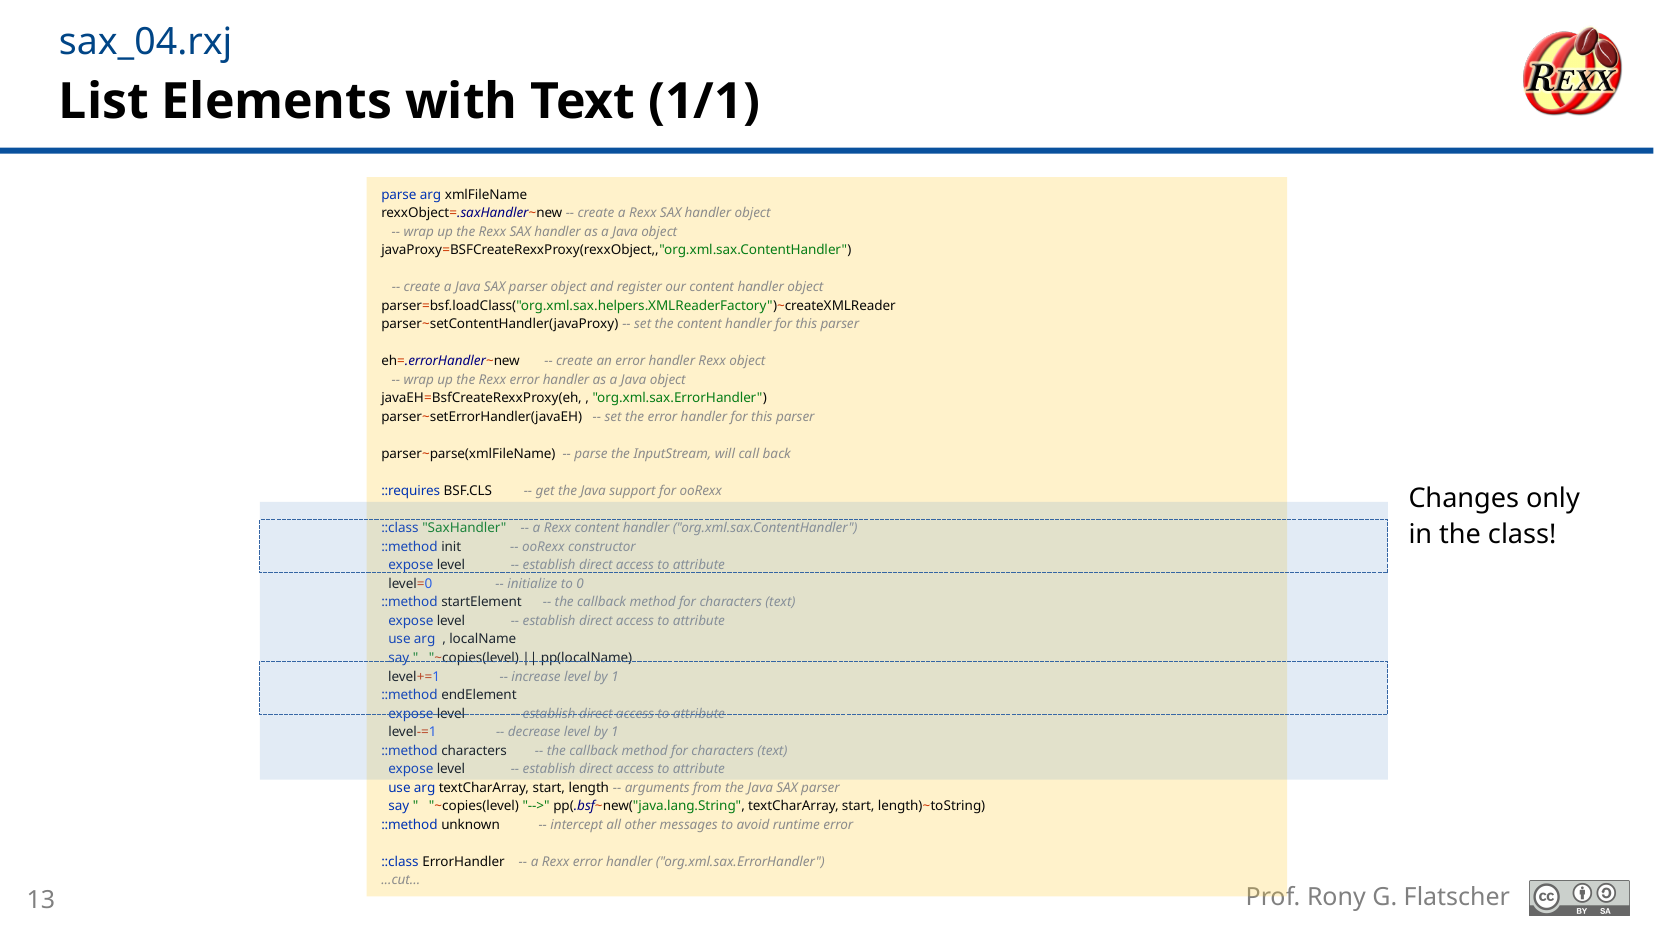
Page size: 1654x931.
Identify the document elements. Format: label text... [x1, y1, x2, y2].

text_box Changes only in the class! [1393, 471, 1625, 557]
title sax_04.rxj List Elements with Text (1/1) [0, 0, 1625, 148]
text_box parse arg xmlFileName rexxObject=.saxHandler~new -- create a Rexx SAX handler object -- wrap up the Rexx SAX handler as a Java object javaProxy=BSFCreateRexxProxy(rexxObject,,"org.xml.sax.ContentHandler") -- create a Java SAX parser object and register our content handler object parser=bsf.loadClass("org.xml.sax.helpers.XMLReaderFactory")~createXMLReader parser~setContentHandler(javaProxy) -- set the content handler for this parser eh=.errorHandler~new -- create an error handler Rexx object -- wrap up the Rexx error handler as a Java object javaEH=BsfCreateRexxProxy(eh, , "org.xml.sax.ErrorHandler") parser~setErrorHandler(javaEH) -- set the error handler for this parser parser~parse(xmlFileName) -- parse the InputStream, will call back ::requires BSF.CLS -- get the Java support for ooRexx ::class "SaxHandler" -- a Rexx content handler ("org.xml.sax.ContentHandler") ::method init -- ooRexx constructor expose level -- establish direct access to attribute level=0 -- initialize to 0 ::method startElement -- the callback method for characters (text) expose level -- establish direct access to attribute use arg , localName say " "~copies(level) || pp(localName) level+=1 -- increase level by 1 ::method endElement expose level -- establish direct access to attribute level-=1 -- decrease level by 1 ::method characters -- the callback method for characters (text) expose level -- establish direct access to attribute use arg textCharArray, start, length -- arguments from the Java SAX parser say " "~copies(level) "-->" pp(.bsf~new("java.lang.String", textCharArray, start, length)~toString) ::method unknown -- intercept all other messages to avoid runtime error ::class ErrorHandler -- a Rexx error handler ("org.xml.sax.ErrorHandler") ...cut... [366, 177, 1288, 501]
text_box parse arg xmlFileName rexxObject=.saxHandler~new -- create a Rexx SAX handler object -- wrap up the Rexx SAX handler as a Java object javaProxy=BSFCreateRexxProxy(rexxObject,,"org.xml.sax.ContentHandler") -- create a Java SAX parser object and register our content handler object parser=bsf.loadClass("org.xml.sax.helpers.XMLReaderFactory")~createXMLReader parser~setContentHandler(javaProxy) -- set the content handler for this parser eh=.errorHandler~new -- create an error handler Rexx object -- wrap up the Rexx error handler as a Java object javaEH=BsfCreateRexxProxy(eh, , "org.xml.sax.ErrorHandler") parser~setErrorHandler(javaEH) -- set the error handler for this parser parser~parse(xmlFileName) -- parse the InputStream, will call back ::requires BSF.CLS -- get the Java support for ooRexx ::class "SaxHandler" -- a Rexx content handler ("org.xml.sax.ContentHandler") ::method init -- ooRexx constructor expose level -- establish direct access to attribute level=0 -- initialize to 0 ::method startElement -- the callback method for characters (text) expose level -- establish direct access to attribute use arg , localName say " "~copies(level) || pp(localName) level+=1 -- increase level by 1 ::method endElement expose level -- establish direct access to attribute level-=1 -- decrease level by 1 ::method characters -- the callback method for characters (text) expose level -- establish direct access to attribute use arg textCharArray, start, length -- arguments from the Java SAX parser say " "~copies(level) "-->" pp(.bsf~new("java.lang.String", textCharArray, start, length)~toString) ::method unknown -- intercept all other messages to avoid runtime error ::class ErrorHandler -- a Rexx error handler ("org.xml.sax.ErrorHandler") ...cut... [366, 780, 1288, 859]
text_box [259, 501, 1388, 780]
